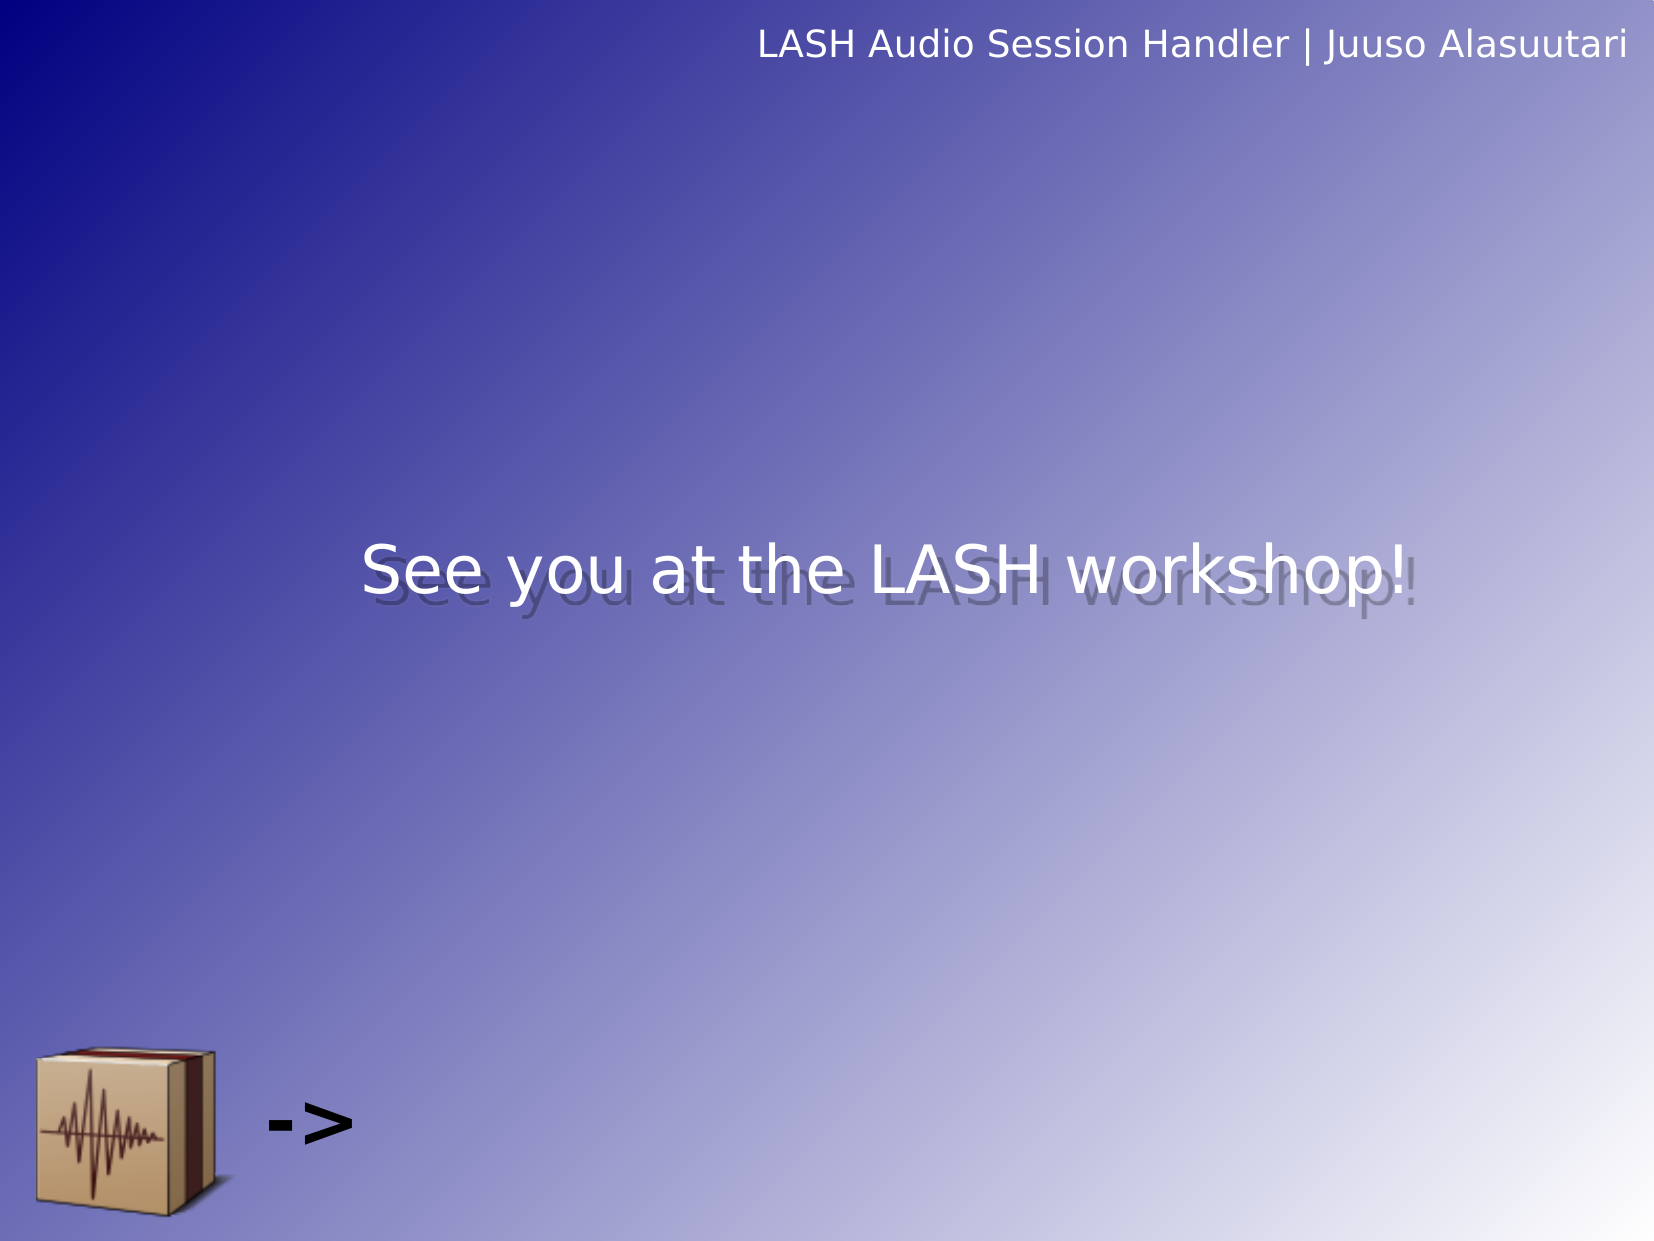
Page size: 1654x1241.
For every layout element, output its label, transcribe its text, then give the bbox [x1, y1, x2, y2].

list See you at the LASH workshop! [265, 531, 1506, 650]
picture [36, 1033, 237, 1234]
title -> [265, 1033, 1625, 1211]
